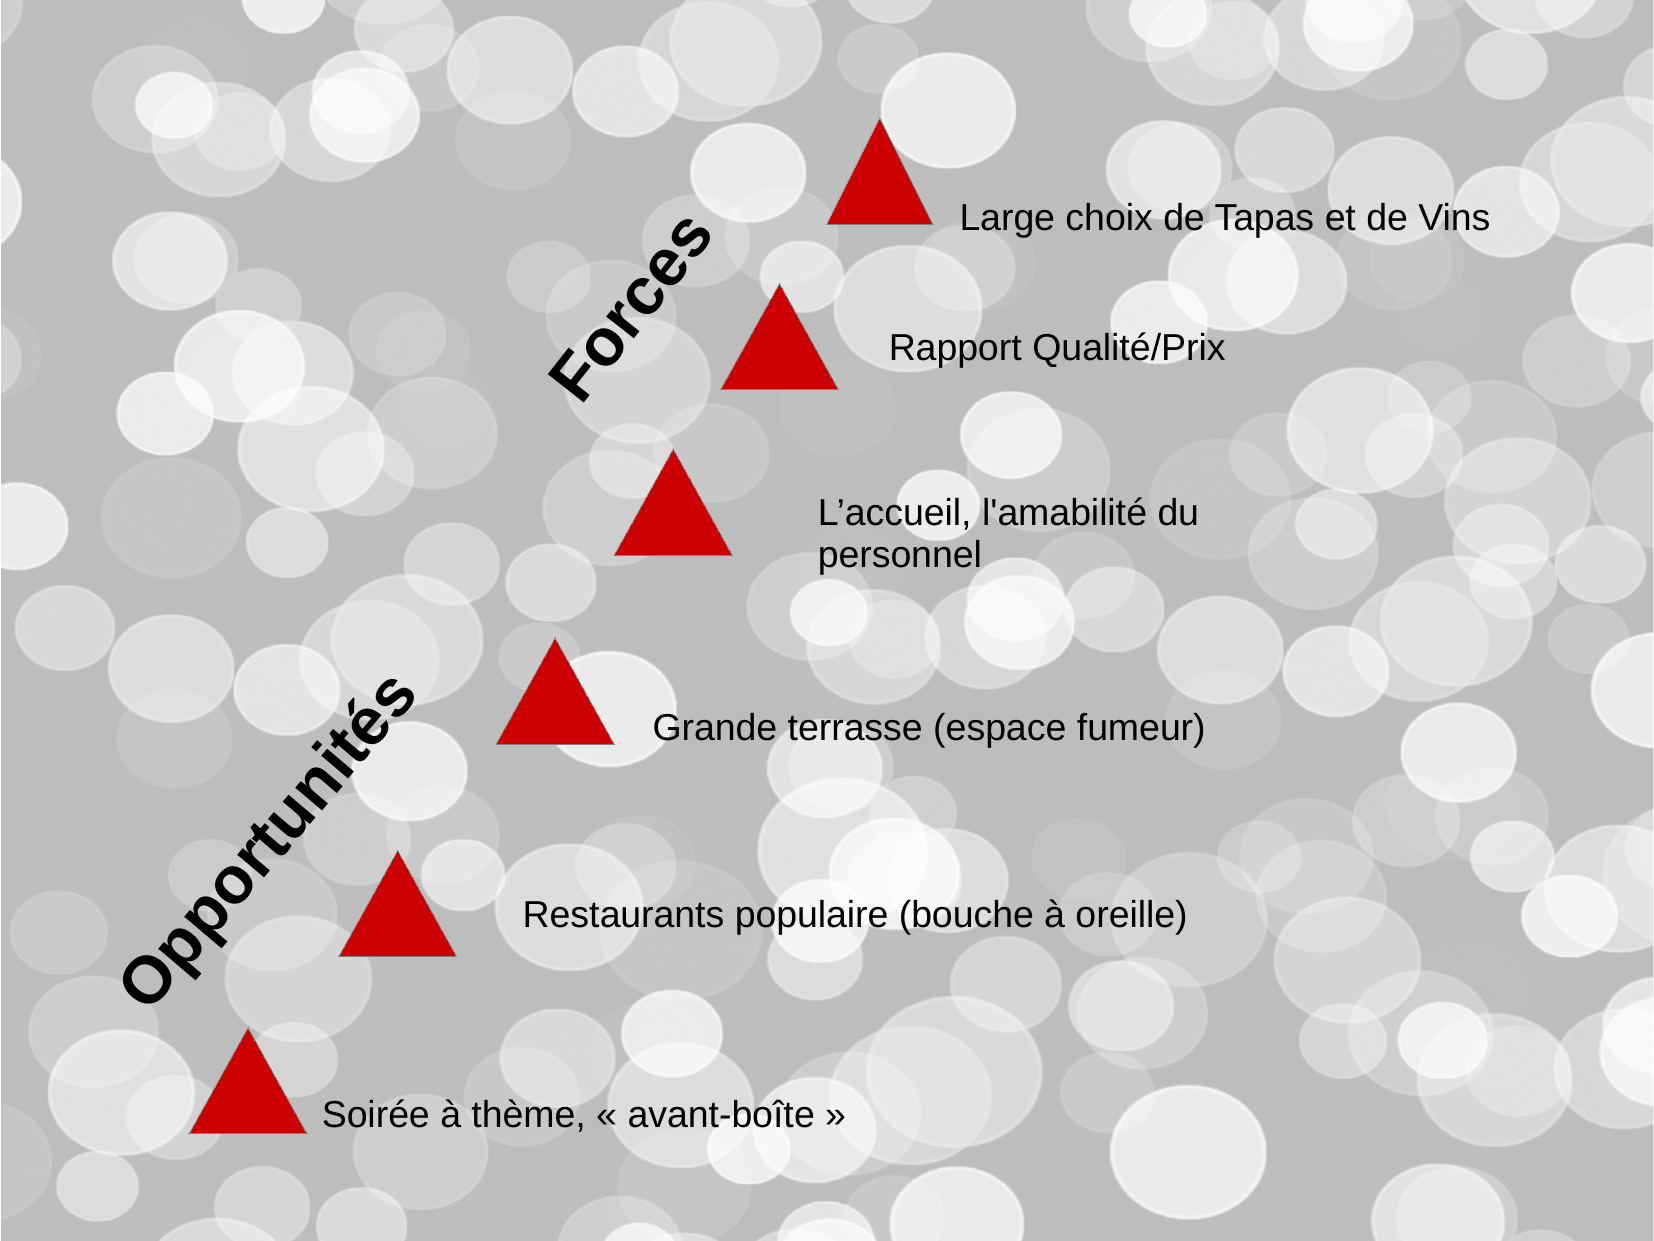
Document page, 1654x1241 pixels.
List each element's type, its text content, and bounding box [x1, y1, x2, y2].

text_box Rapport Qualité/Prix [874, 318, 1548, 376]
text_box [188, 1027, 307, 1134]
text_box [338, 850, 457, 957]
text_box [720, 283, 839, 390]
picture [0, 0, 1654, 1241]
text_box Opportunités [87, 625, 474, 1053]
text_box [614, 448, 733, 556]
text_box Soirée à thème, « avant-boîte » [307, 1086, 1123, 1144]
text_box [826, 118, 934, 225]
text_box L’accueil, l'amabilité du personnel [803, 484, 1382, 584]
text_box Large choix de Tapas et de Vins [944, 188, 1595, 246]
text_box Forces [422, 59, 849, 562]
text_box Restaurants populaire (bouche à oreille) [507, 885, 1252, 943]
text_box [496, 637, 615, 745]
text_box Grande terrasse (espace fumeur) [637, 699, 1241, 756]
